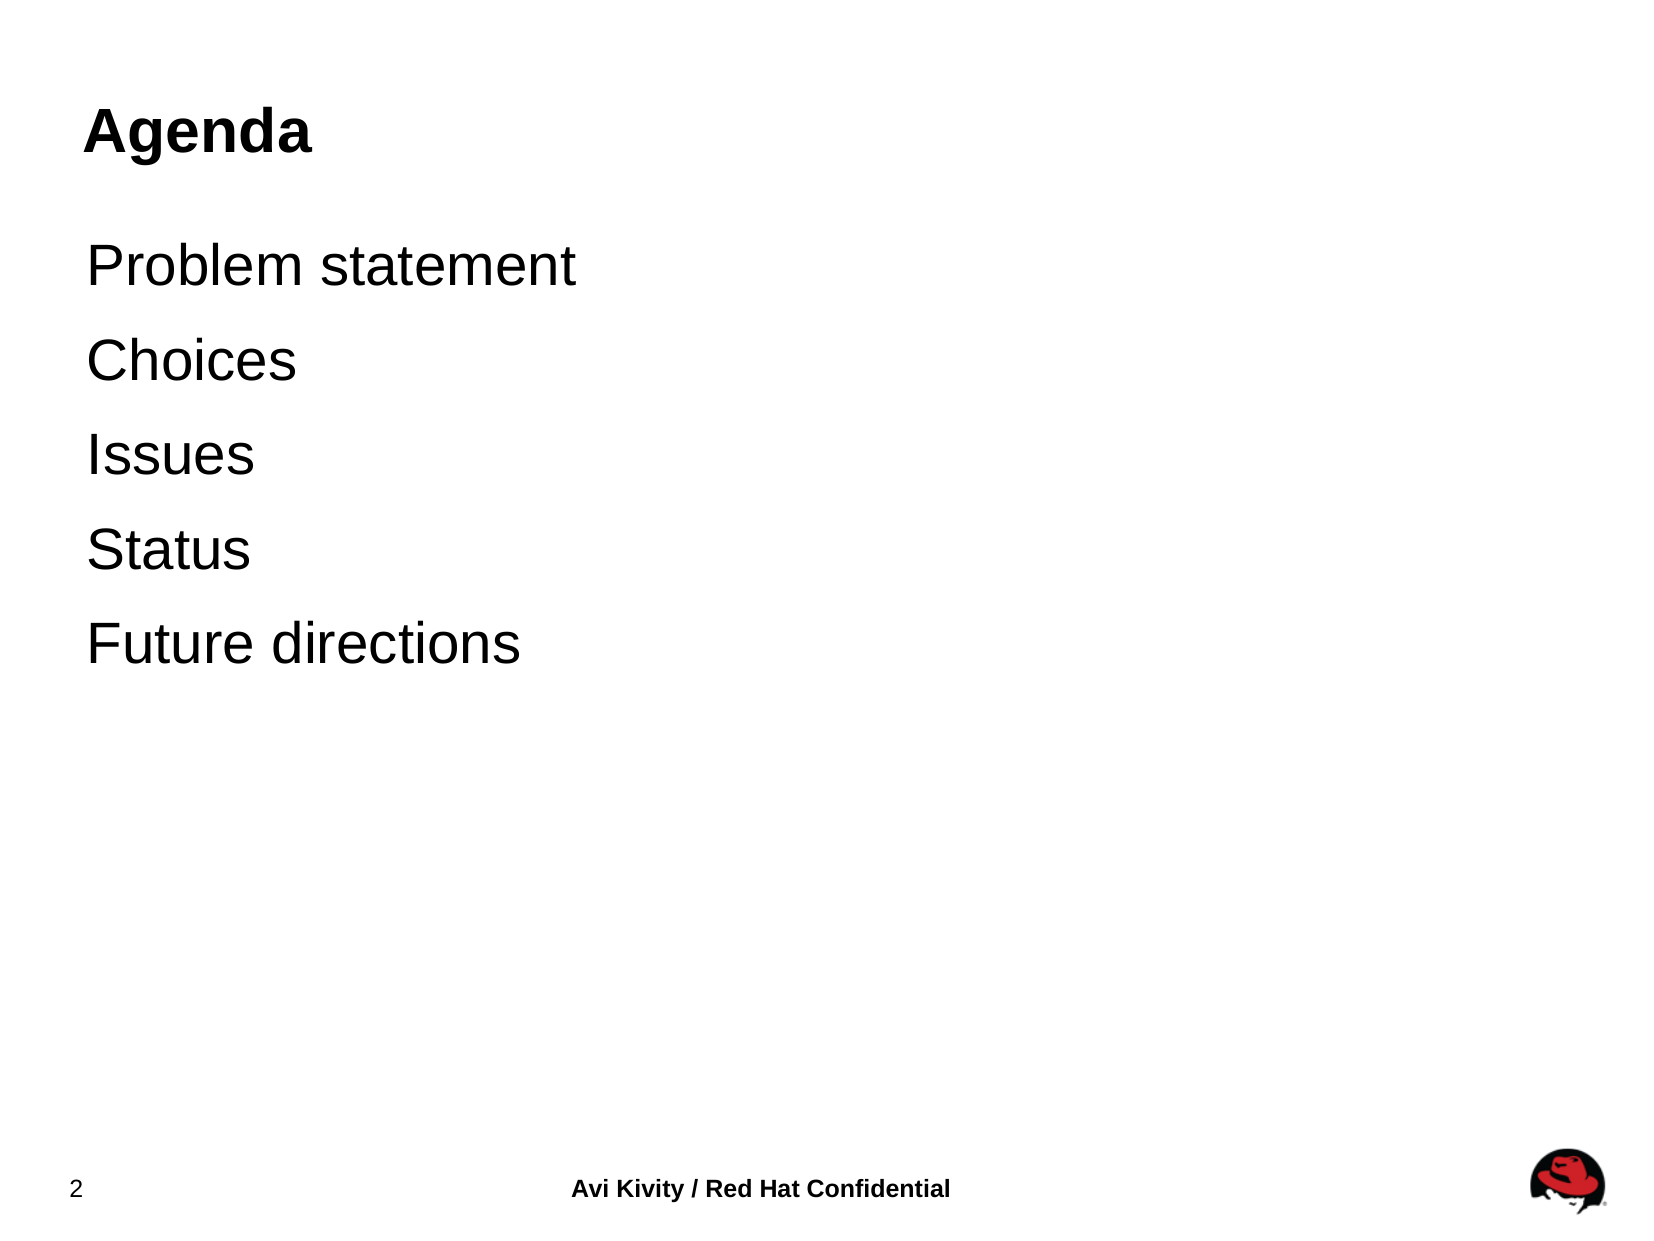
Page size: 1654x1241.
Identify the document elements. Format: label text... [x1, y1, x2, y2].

title Agenda [82, 37, 1571, 226]
picture [1529, 1146, 1613, 1224]
list Problem statement Choices Issues Status Future directions [86, 232, 1576, 1027]
